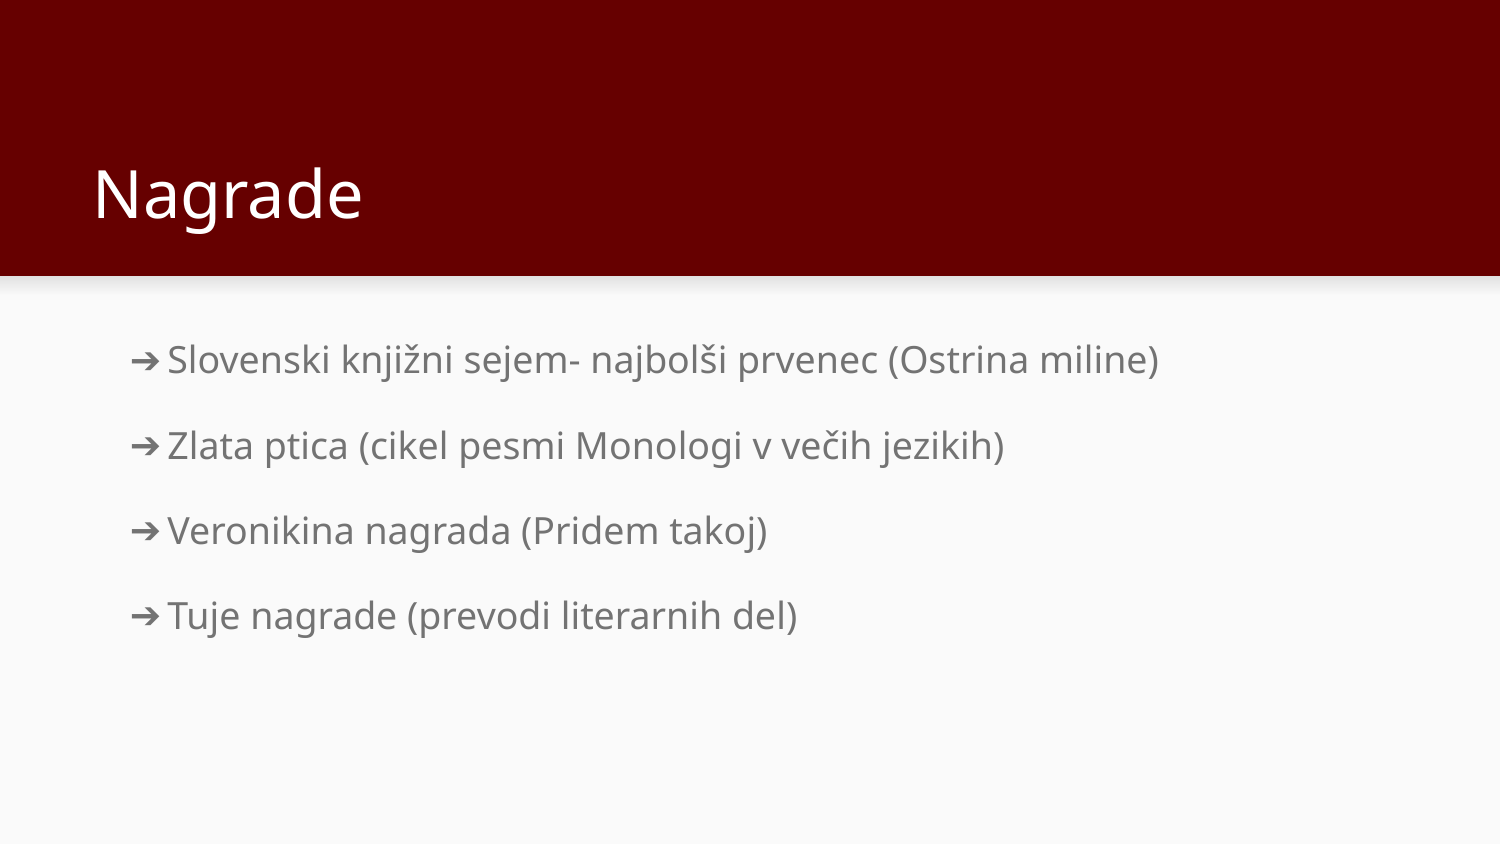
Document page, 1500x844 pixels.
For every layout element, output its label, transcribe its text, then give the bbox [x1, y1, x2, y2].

list Slovenski knjižni sejem- najbolši prvenec (Ostrina miline) Zlata ptica (cikel pesmi Monologi v večih jezikih) Veronikina nagrada (Pridem takoj) Tuje nagrade (prevodi literarnih del) [77, 314, 1427, 760]
title Nagrade [77, 121, 1427, 248]
